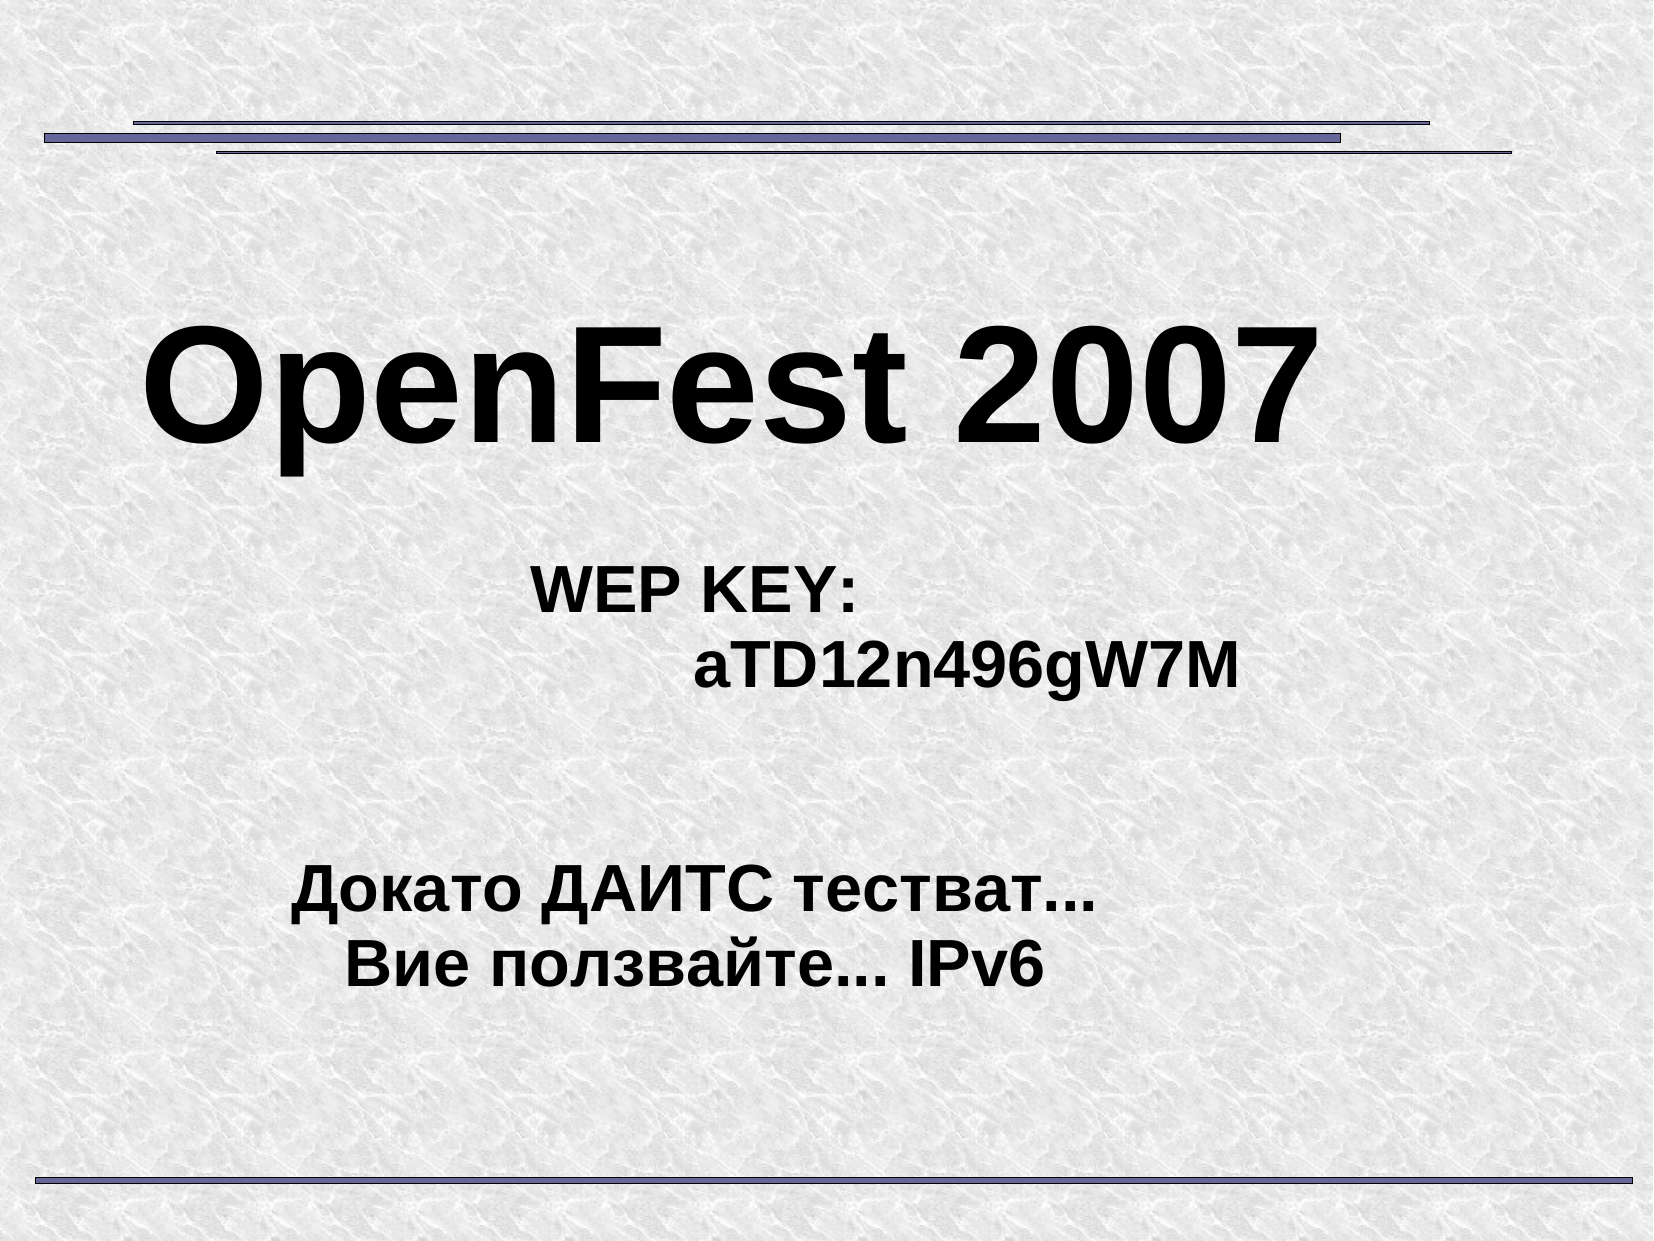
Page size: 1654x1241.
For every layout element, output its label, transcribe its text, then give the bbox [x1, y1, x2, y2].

text_box OpenFest 2007 WEP KEY: aTD12n496gW7M Докато ДАИТС тестват... Вие ползвайте... IPv6 [50, 283, 1557, 1036]
text_box [44, 133, 1341, 143]
text_box [133, 121, 1430, 125]
text_box [35, 1177, 1633, 1184]
picture [0, 0, 1654, 1241]
